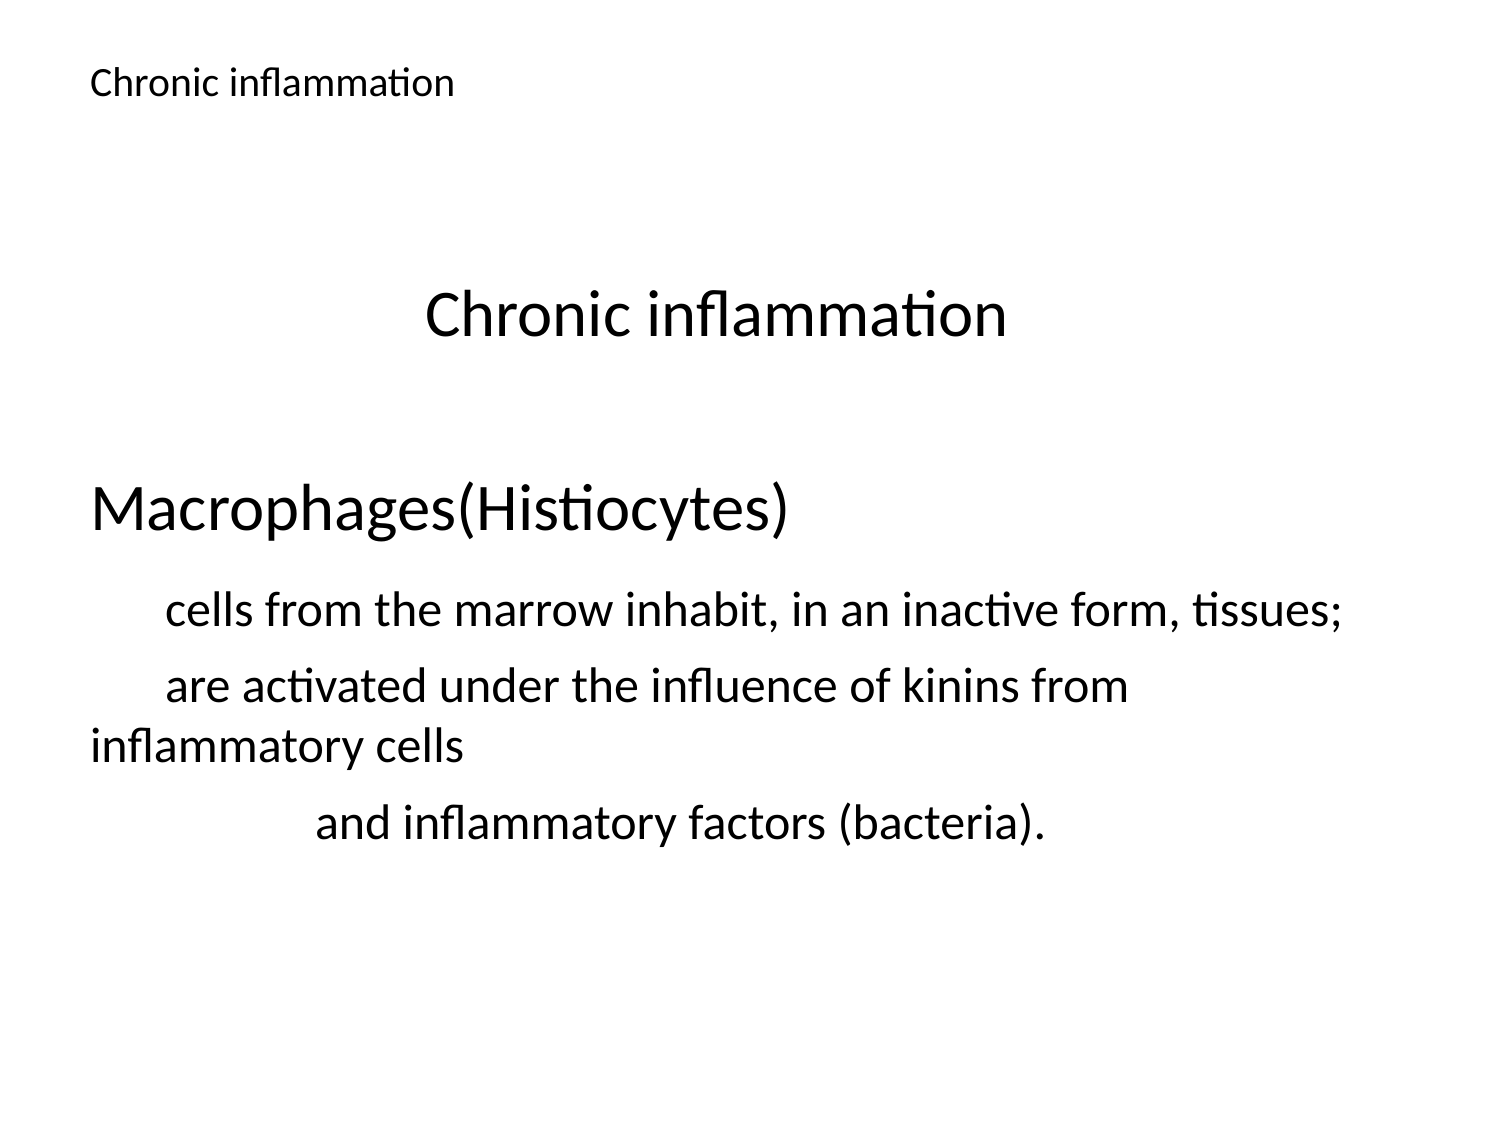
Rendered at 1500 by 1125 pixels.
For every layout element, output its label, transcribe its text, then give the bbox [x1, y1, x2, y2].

list Chronic inflammation Macrophages(Histiocytes) cells from the marrow inhabit, in an inactive form, tissues; are activated under the influence of kinins from inflammatory cells and inflammatory factors (bacteria). [75, 262, 1426, 1005]
title Chronic inflammation [75, 45, 502, 114]
